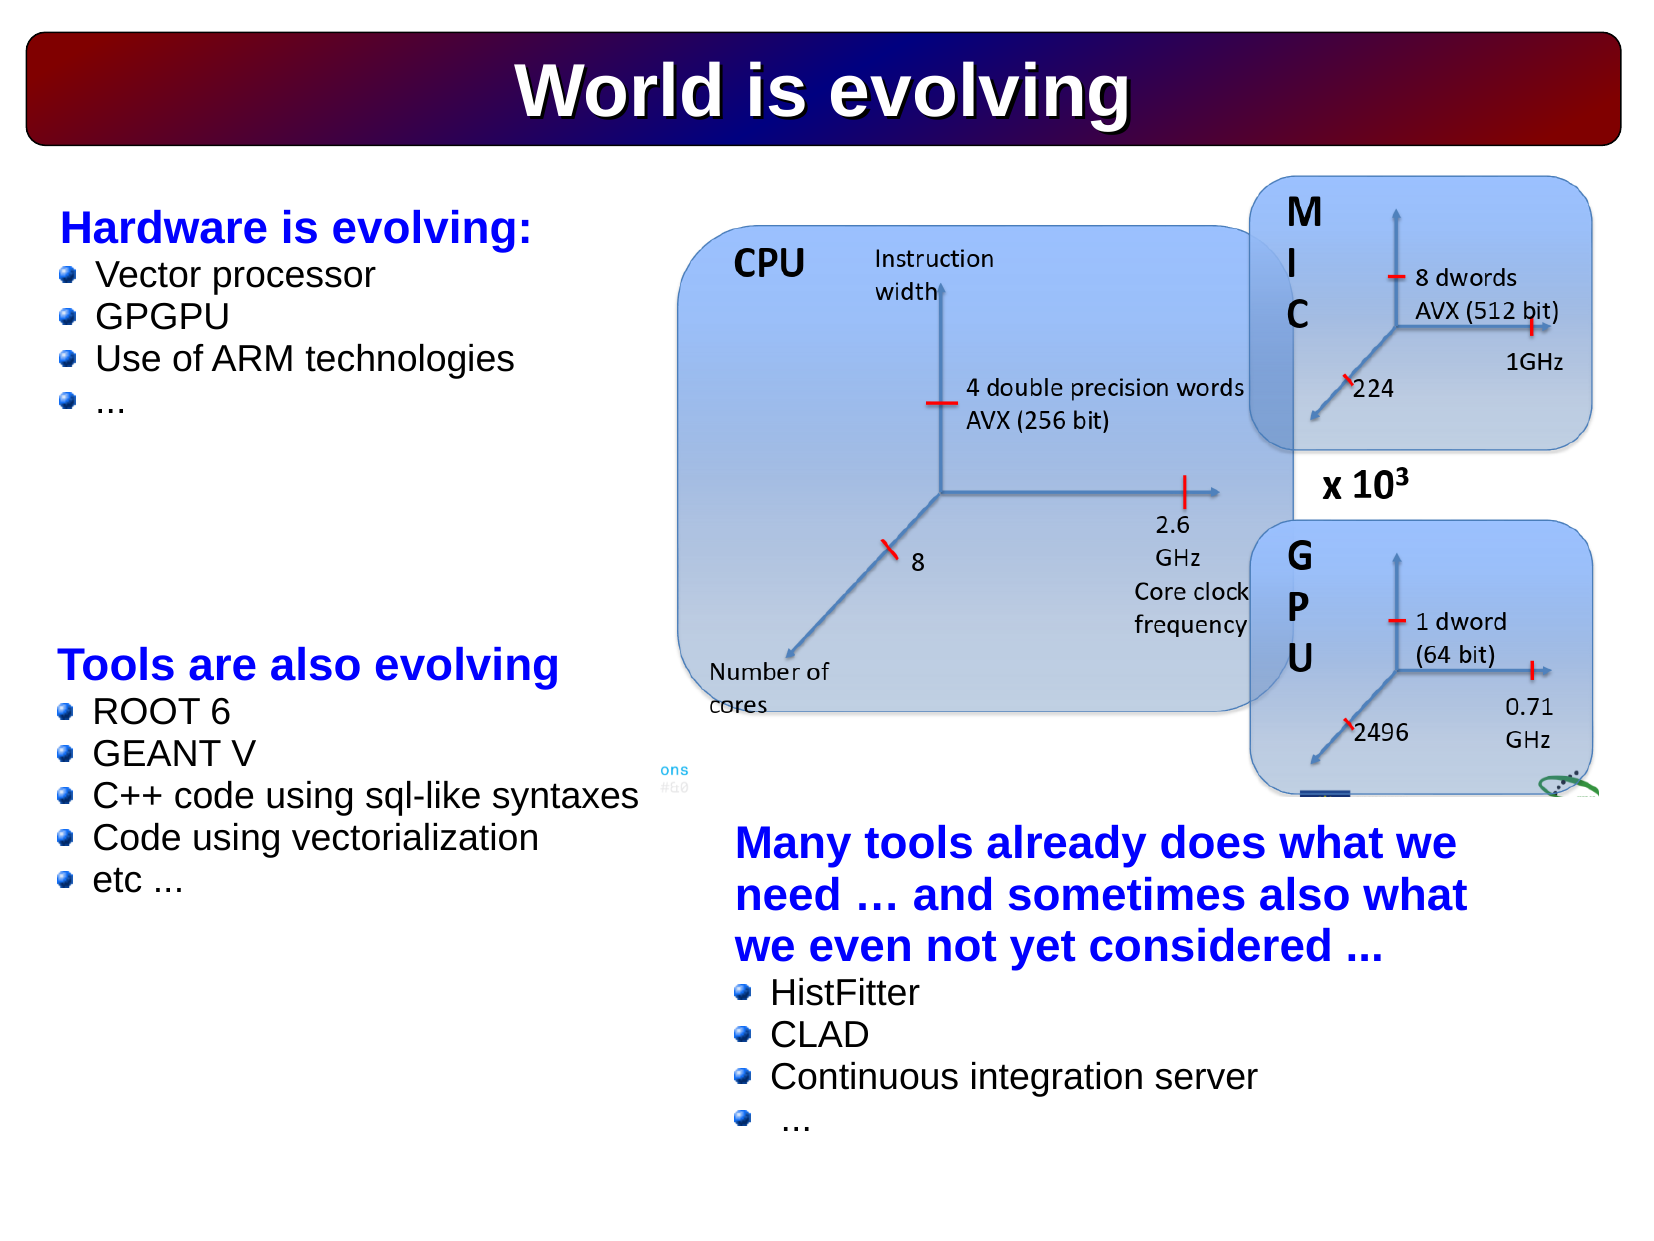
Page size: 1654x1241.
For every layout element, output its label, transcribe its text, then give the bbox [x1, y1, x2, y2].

text_box Hardware is evolving: Vector processor GPGPU Use of ARM technologies ... [1599, 195, 1606, 430]
text_box World is evolving [26, 32, 1621, 146]
text_box Many tools already does what we need … and sometimes also what we even not yet considered ... HistFitter CLAD Continuous integration server ... [720, 810, 1654, 1147]
text_box Tools are also evolving ROOT 6 GEANT V C++ code using sql-like syntaxes Code using vectorialization etc ... [42, 631, 1603, 908]
text_box Hardware is evolving: Vector processor GPGPU Use of ARM technologies ... [45, 195, 660, 430]
picture [660, 164, 1599, 797]
